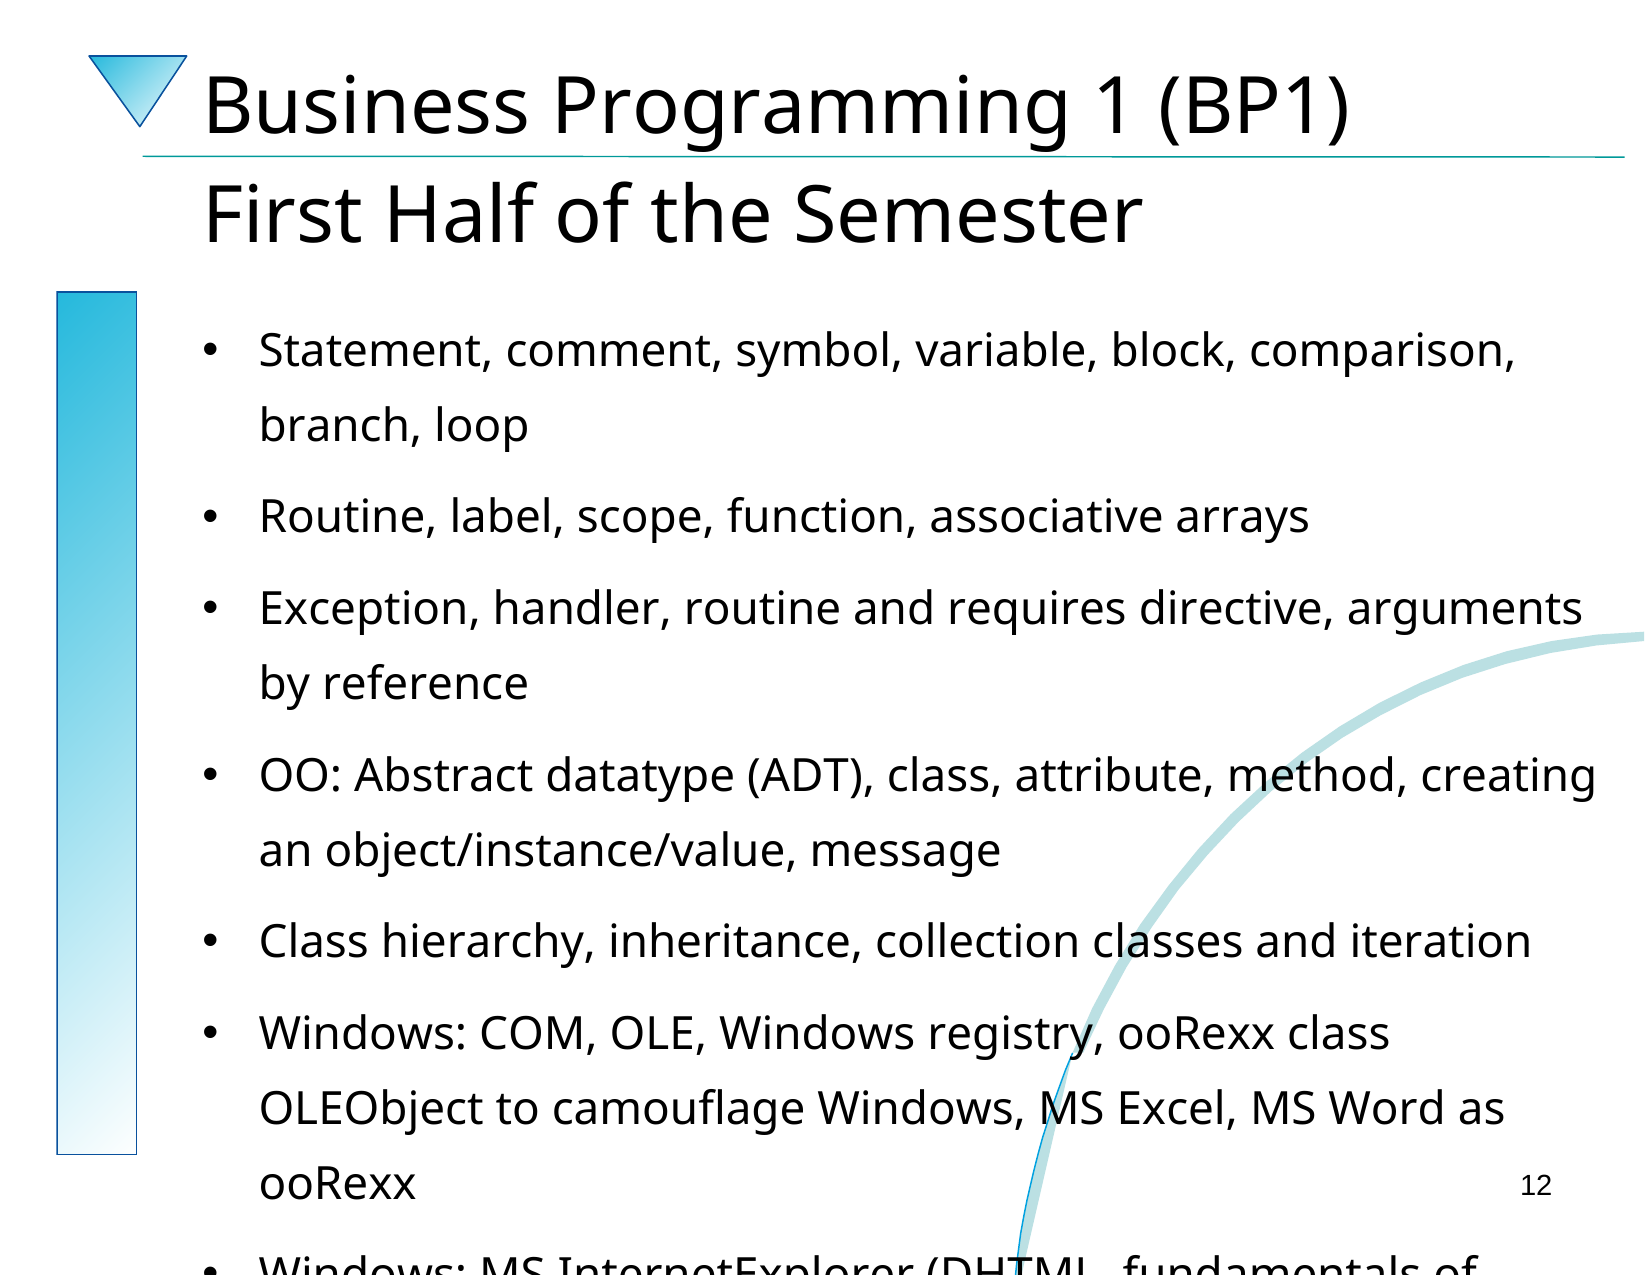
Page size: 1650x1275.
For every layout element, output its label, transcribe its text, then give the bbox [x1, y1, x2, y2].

list Statement, comment, symbol, variable, block, comparison, branch, loop Routine, label, scope, function, associative arrays Exception, handler, routine and requires directive, arguments by reference OO: Abstract datatype (ADT), class, attribute, method, creating an object/instance/value, message Class hierarchy, inheritance, collection classes and iteration Windows: COM, OLE, Windows registry, ooRexx class OLEObject to camouflage Windows, MS Excel, MS Word as ooRexx Windows: MS InternetExplorer (DHTML, fundamentals of HTML) [187, 297, 1617, 1186]
title Business Programming 1 (BP1) First Half of the Semester [187, 46, 1617, 268]
